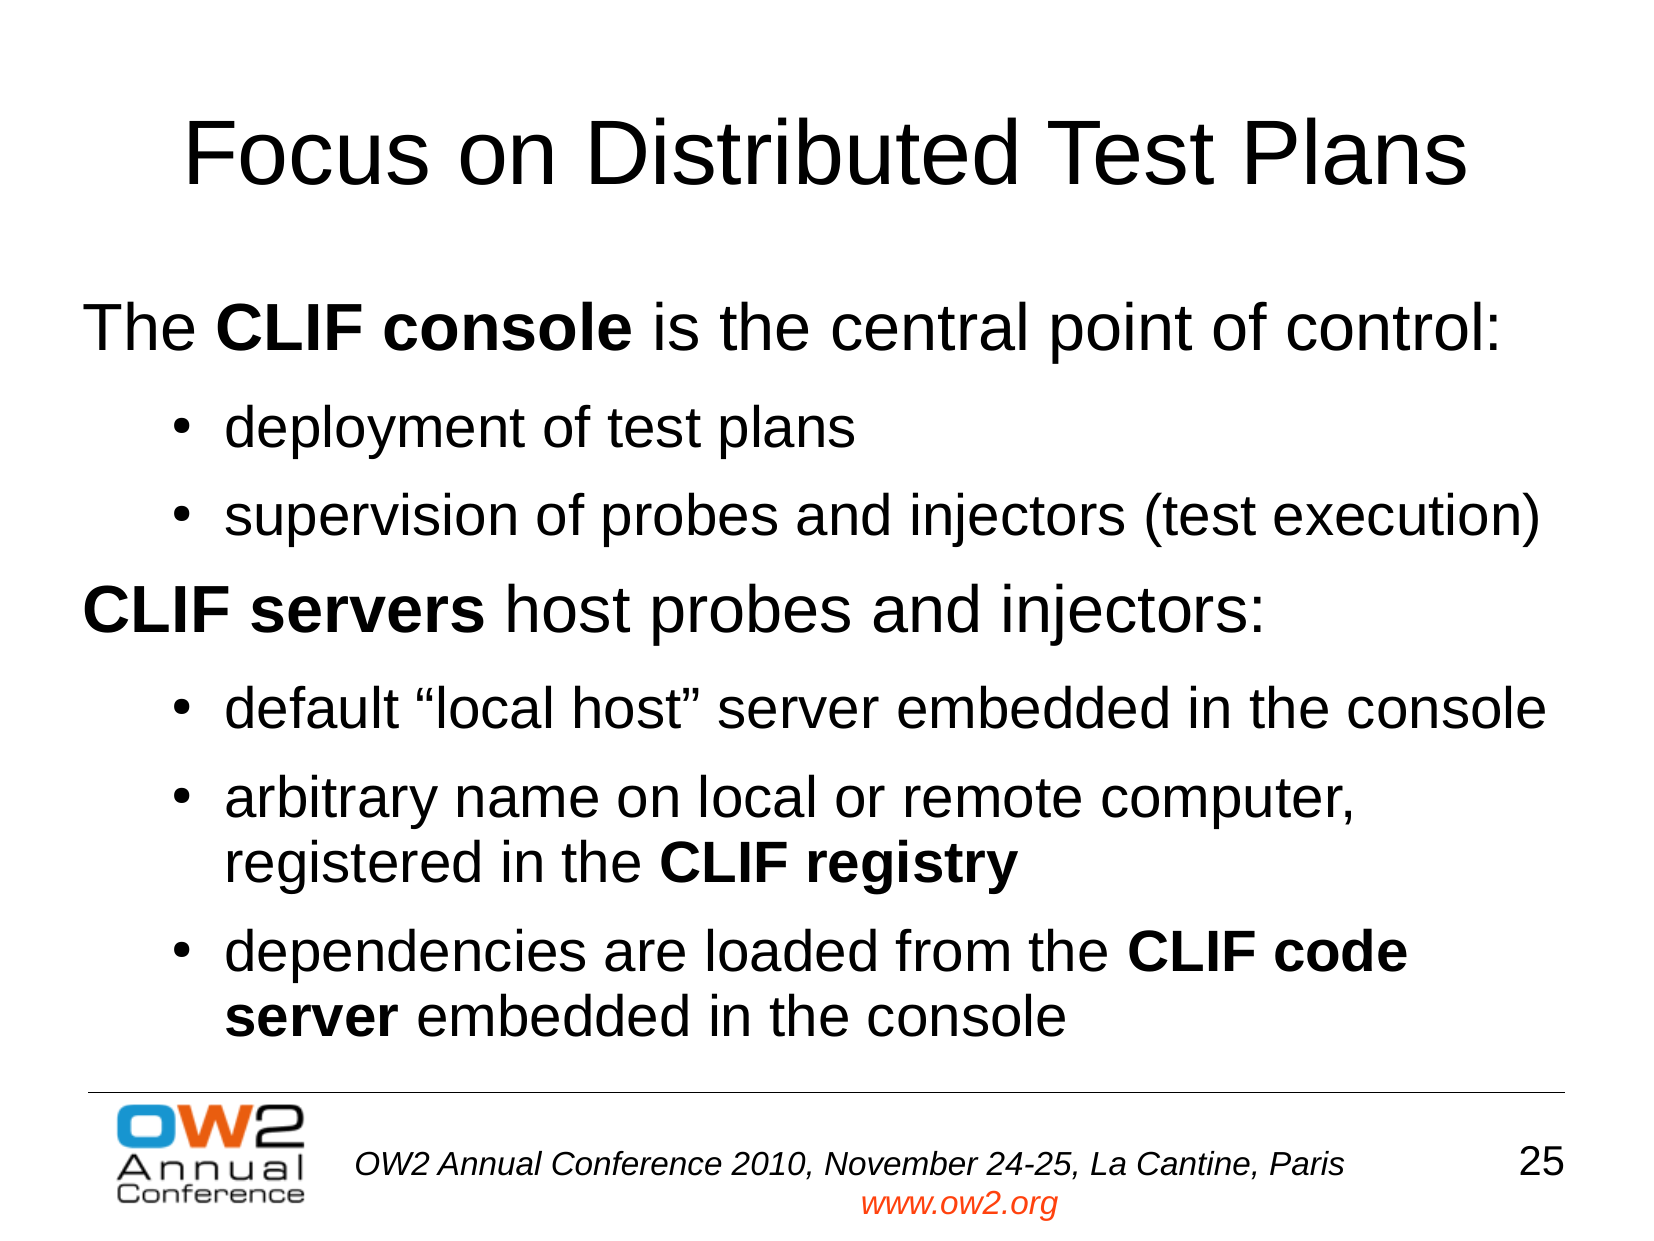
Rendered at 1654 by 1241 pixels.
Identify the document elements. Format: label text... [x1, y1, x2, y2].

title Focus on Distributed Test Plans [82, 49, 1571, 257]
list The CLIF console is the central point of control: deployment of test plans supervision of probes and injectors (test execution) CLIF servers host probes and injectors: default “local host” server embedded in the console arbitrary name on local or remote computer, registered in the CLIF registry dependencies are loaded from the CLIF code server embedded in the console [82, 290, 1571, 1241]
